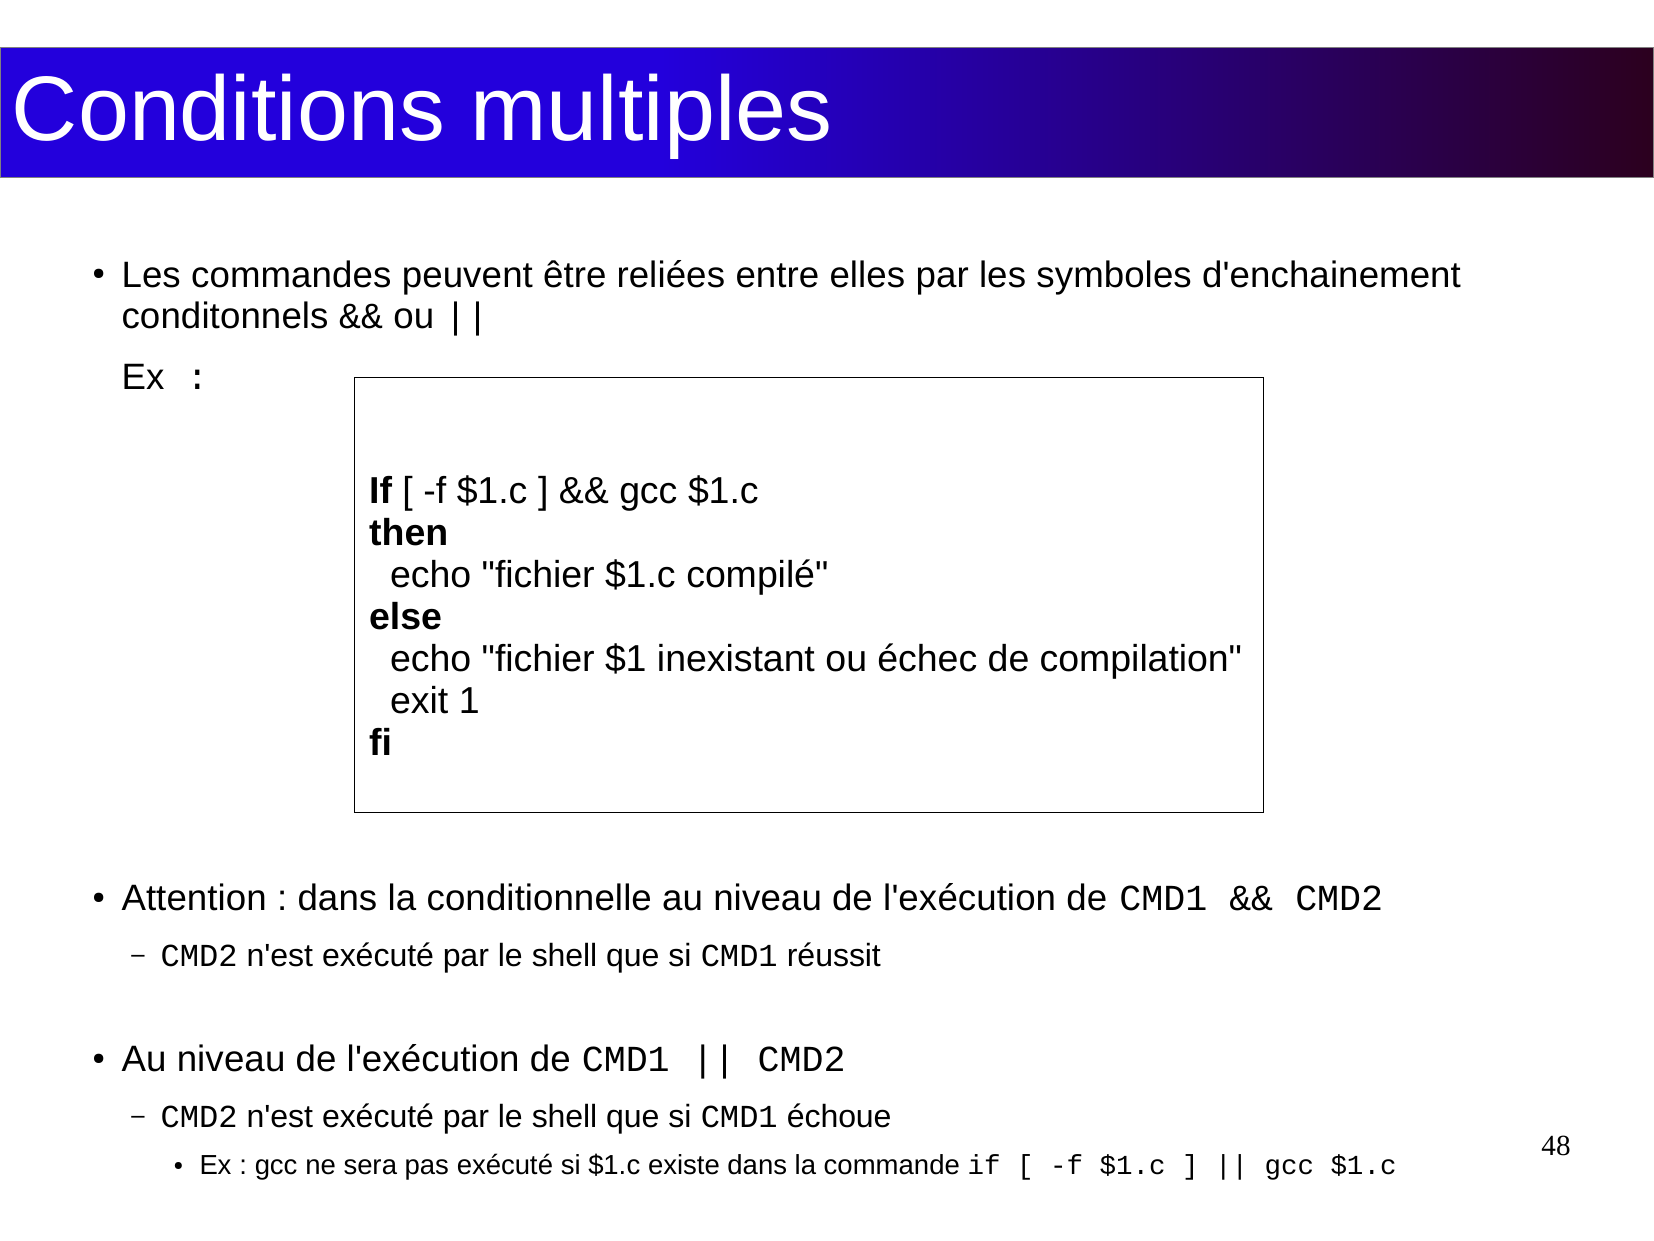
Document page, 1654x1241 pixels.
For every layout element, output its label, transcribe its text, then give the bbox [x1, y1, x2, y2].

text_box If [ -f $1.c ] && gcc $1.c then echo "fichier $1.c compilé" else echo "fichier $1 inexistant ou échec de compilation" exit 1 fi [354, 377, 1264, 813]
list Les commandes peuvent être reliées entre elles par les symboles d'enchainement conditonnels && ou || Ex : Attention : dans la conditionnelle au niveau de l'exécution de CMD1 && CMD2 CMD2 n'est exécuté par le shell que si CMD1 réussit Au niveau de l'exécution de CMD1 || CMD2 CMD2 n'est exécuté par le shell que si CMD1 échoue Ex : gcc ne sera pas exécuté si $1.c existe dans la commande if [ -f $1.c ] || gcc $1.c [82, 254, 1538, 1193]
title Conditions multiples [11, 5, 1642, 213]
